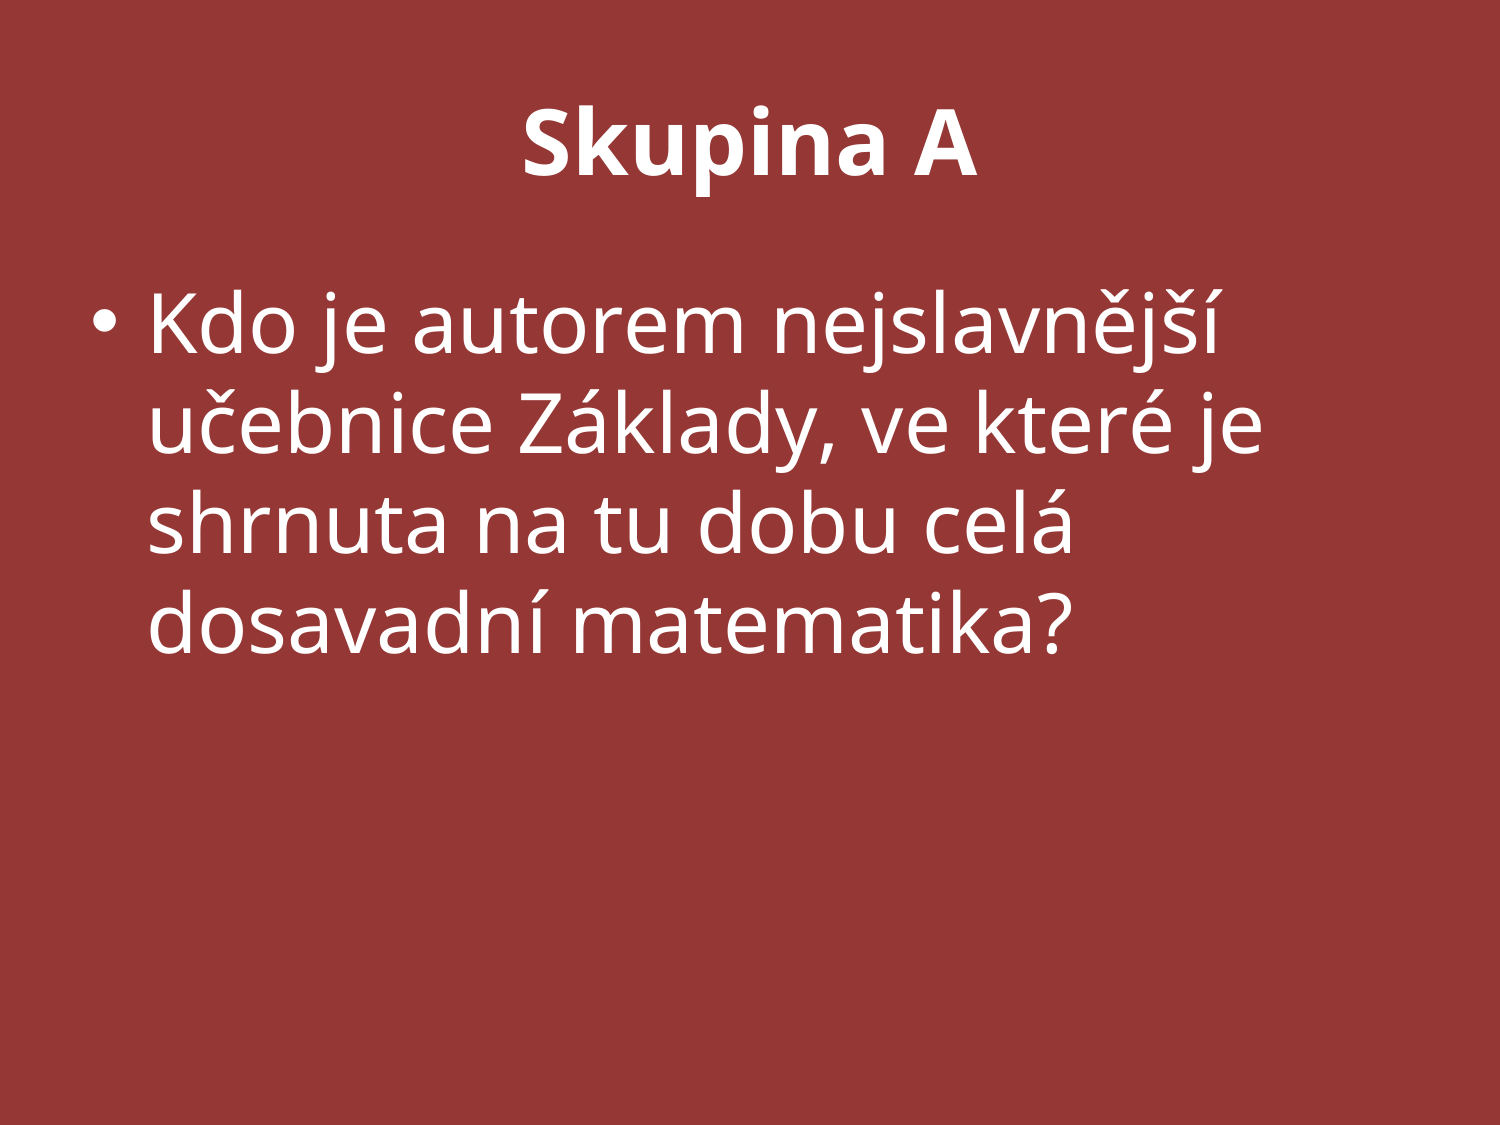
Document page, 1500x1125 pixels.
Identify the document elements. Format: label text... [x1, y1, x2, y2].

list Kdo je autorem nejslavnější učebnice Základy, ve které je shrnuta na tu dobu celá dosavadní matematika? [75, 262, 1426, 1006]
title Skupina A [75, 45, 1426, 233]
